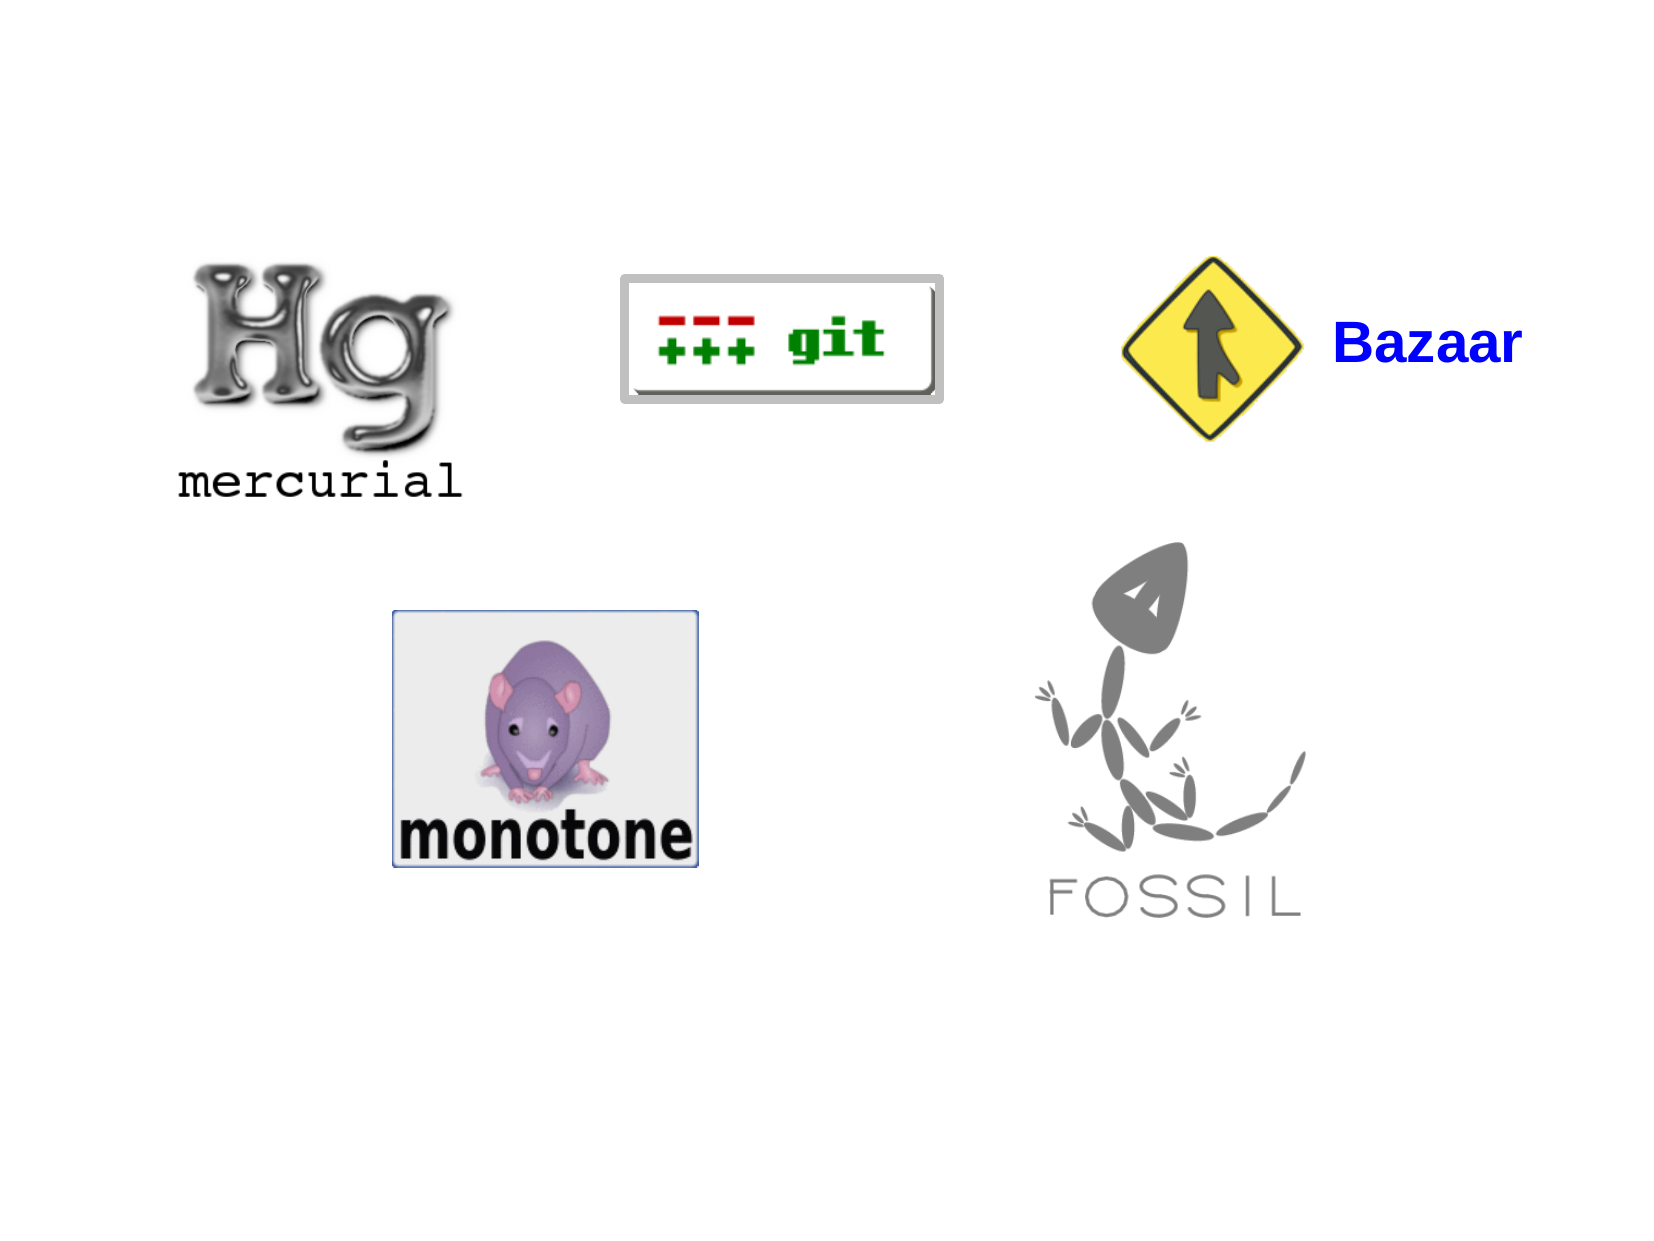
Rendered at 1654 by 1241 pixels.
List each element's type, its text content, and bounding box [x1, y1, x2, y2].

picture [1121, 256, 1304, 442]
text_box Bazaar [1317, 302, 1539, 376]
picture [1034, 542, 1306, 918]
picture [629, 283, 936, 395]
picture [169, 253, 470, 514]
picture [392, 610, 699, 868]
